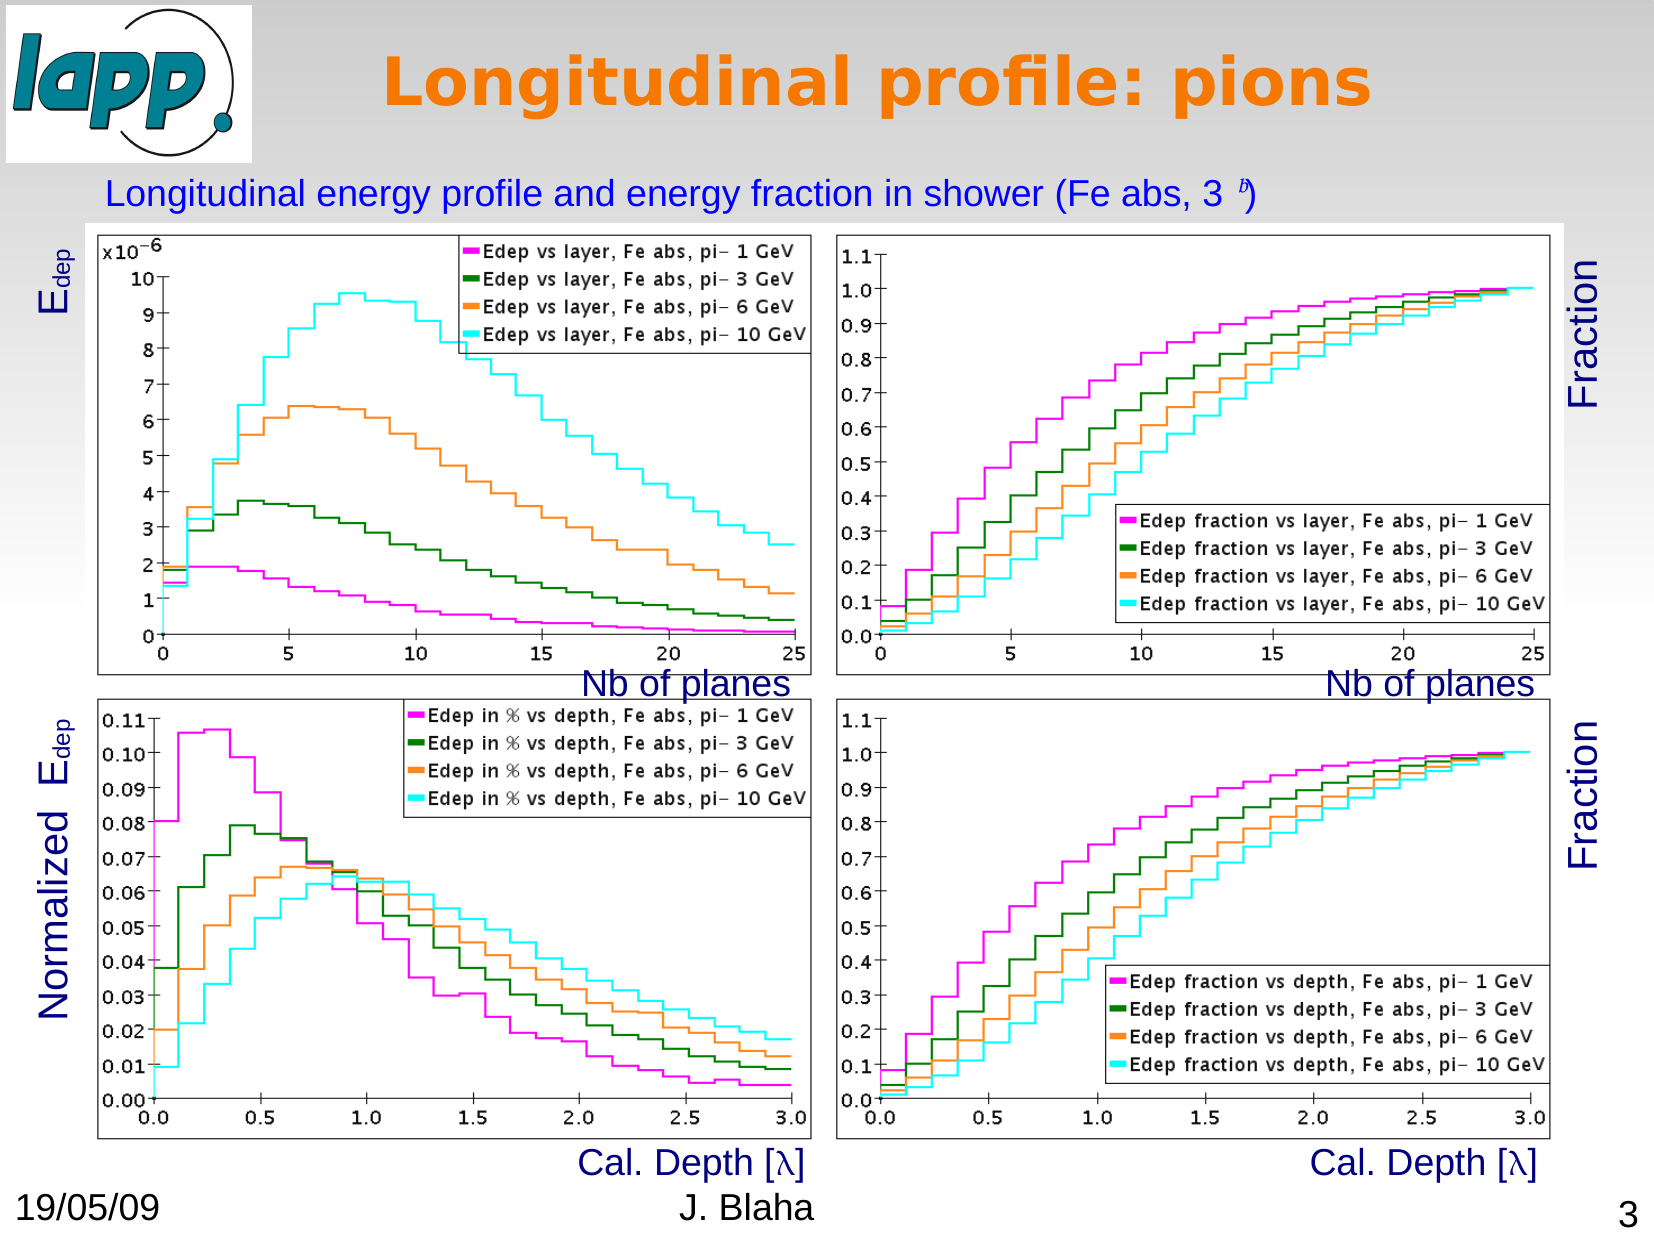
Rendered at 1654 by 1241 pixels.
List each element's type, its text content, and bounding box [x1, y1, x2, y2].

text_box Longitudinal energy profile and energy fraction in shower (Fe abs, 3 ) [90, 161, 1558, 222]
text_box 19/05/09 [0, 1179, 177, 1241]
text_box Fraction Fraction [1547, 243, 1613, 887]
text_box Cal. Depth [] [562, 1130, 822, 1196]
text_box Nb of planes [1310, 651, 1547, 717]
text_box Normalized Edep Edep [18, 210, 97, 1037]
picture [85, 223, 1564, 1151]
text_box Cal. Depth [] [1294, 1130, 1555, 1196]
text_box 8 [1575, 1186, 1654, 1241]
text_box Nb of planes [566, 651, 806, 717]
text_box J. Blaha [653, 1179, 1000, 1241]
picture [5, 5, 252, 163]
title Longitudinal profile: pions [148, 8, 1654, 157]
